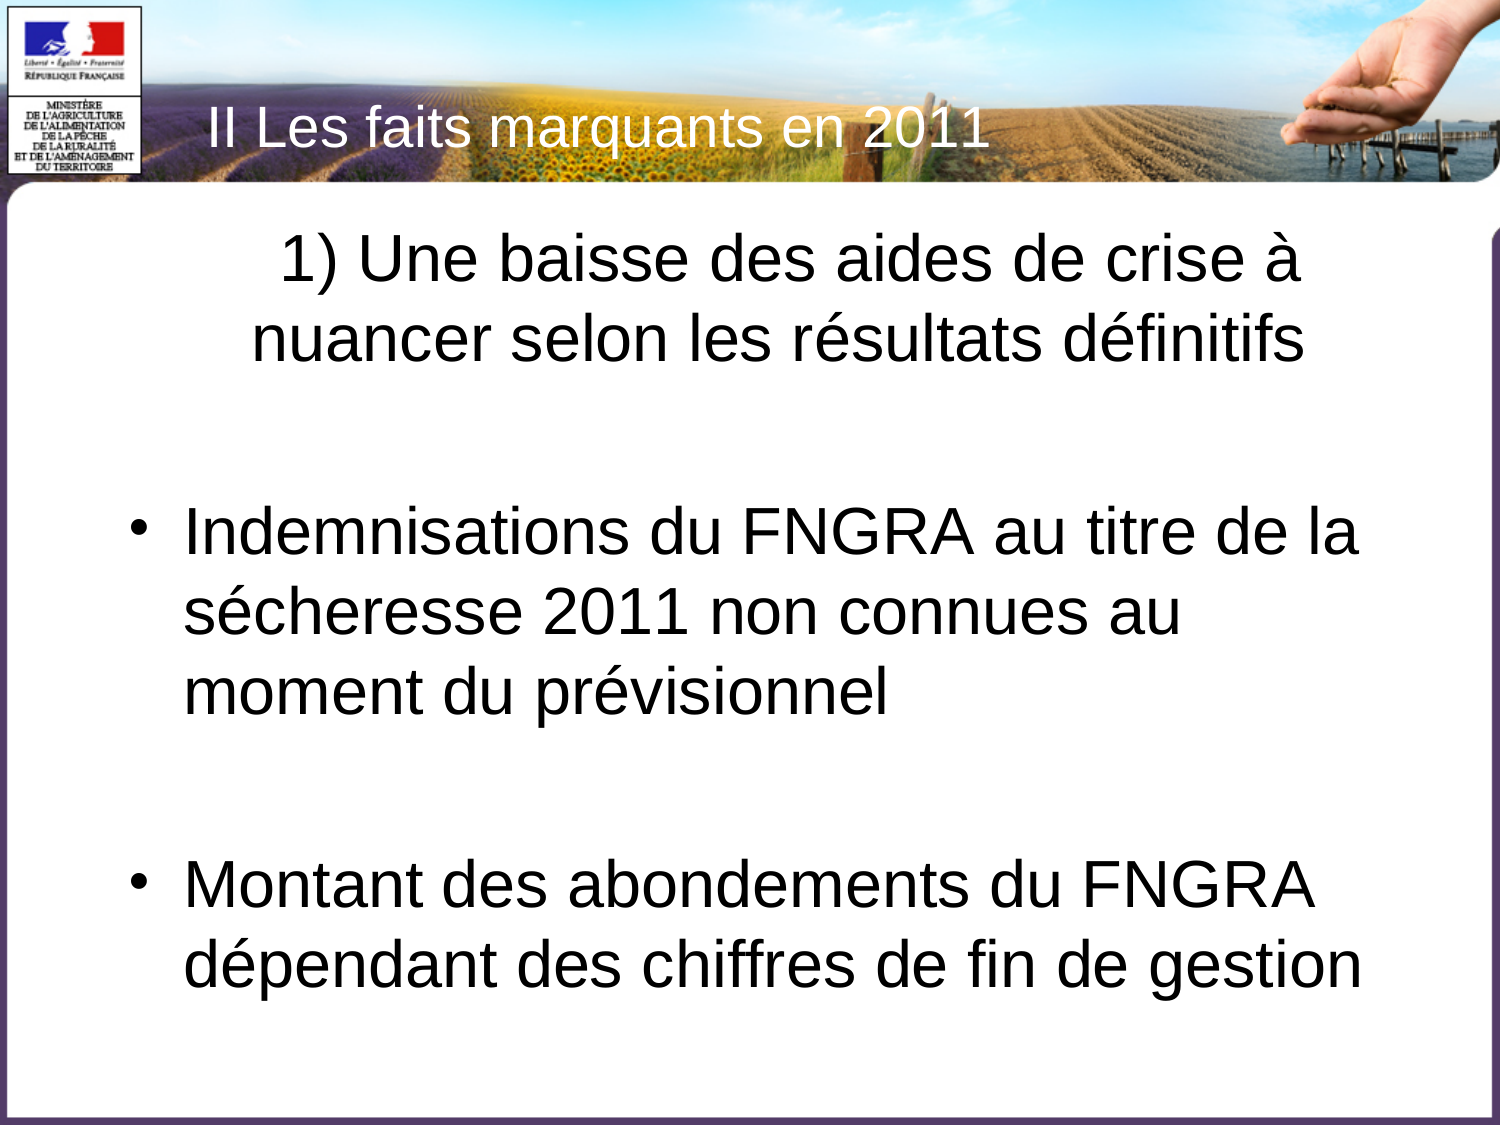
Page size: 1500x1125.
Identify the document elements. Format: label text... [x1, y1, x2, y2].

text_box II Les faits marquants en 2011 [206, 88, 1372, 159]
list 1) Une baisse des aides de crise à nuancer selon les résultats définitifs Indemnisations du FNGRA au titre de la sécheresse 2011 non connues au moment du prévisionnel Montant des abondements du FNGRA dépendant des chiffres de fin de gestion [112, 206, 1447, 1021]
picture [0, 0, 1500, 1125]
